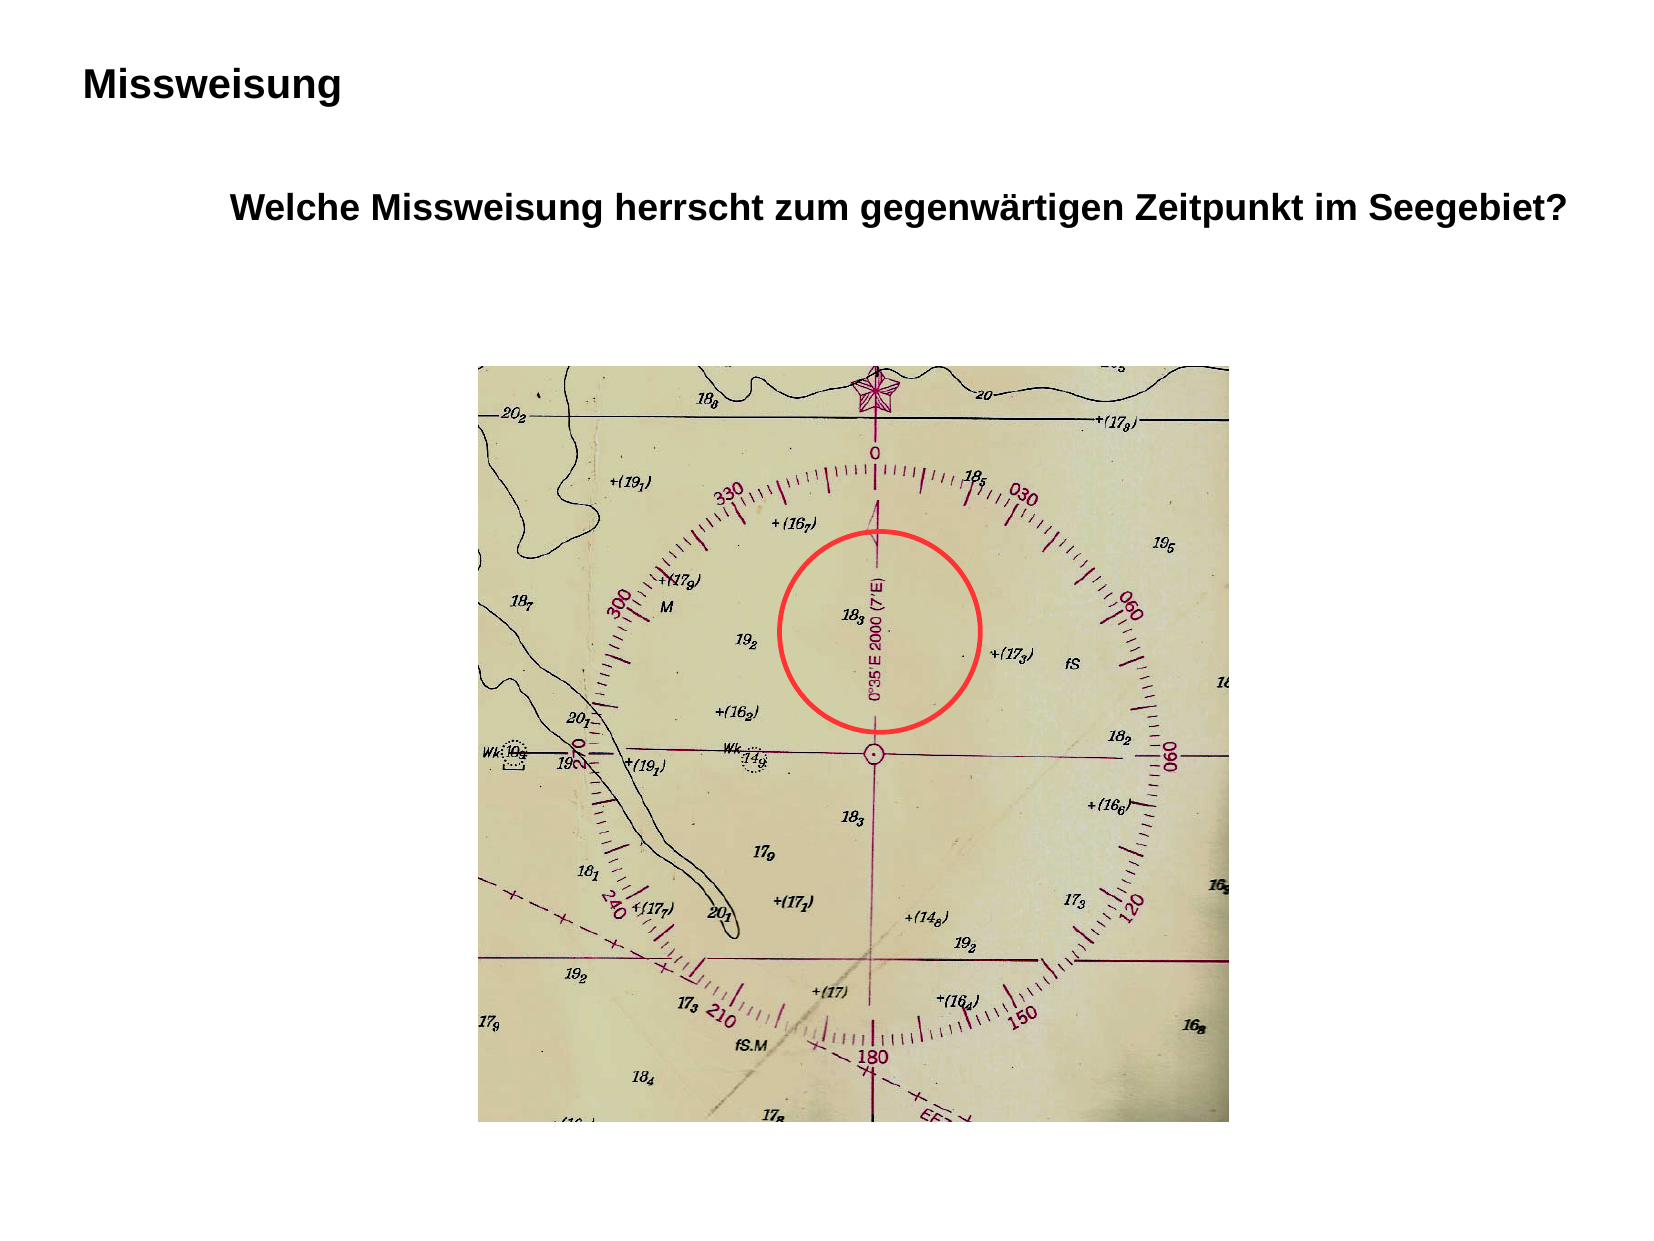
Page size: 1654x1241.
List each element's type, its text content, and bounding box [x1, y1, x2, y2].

text_box Welche Missweisung herrscht zum gegenwärtigen Zeitpunkt im Seegebiet? [215, 179, 1587, 238]
text_box [779, 531, 981, 733]
title Missweisung [82, 49, 934, 119]
picture [478, 366, 1229, 1123]
